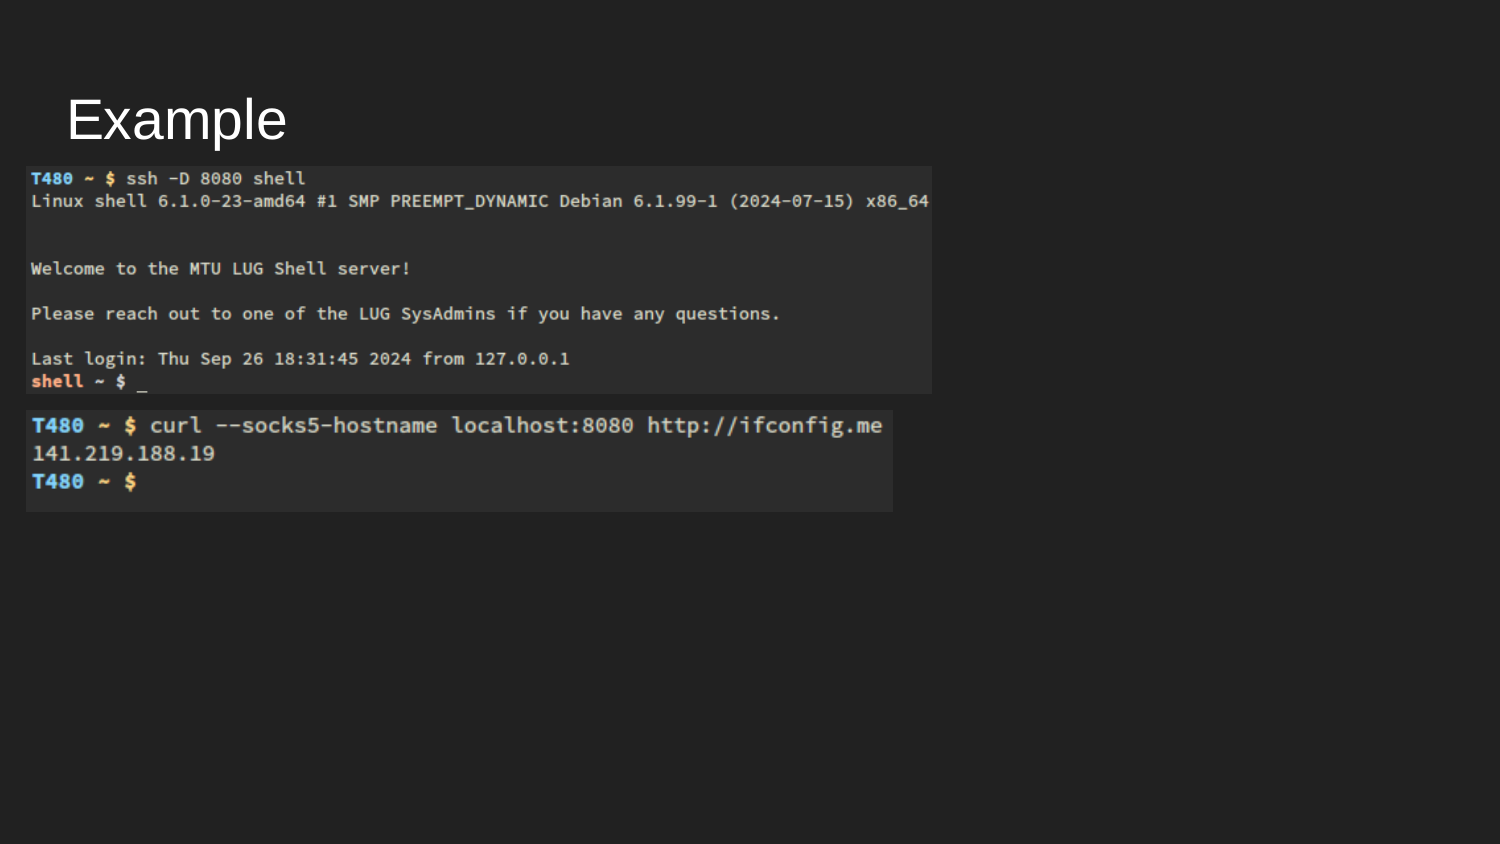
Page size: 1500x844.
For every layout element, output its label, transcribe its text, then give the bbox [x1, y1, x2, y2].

title Example [51, 72, 1449, 167]
picture [26, 410, 893, 512]
picture [26, 166, 932, 394]
